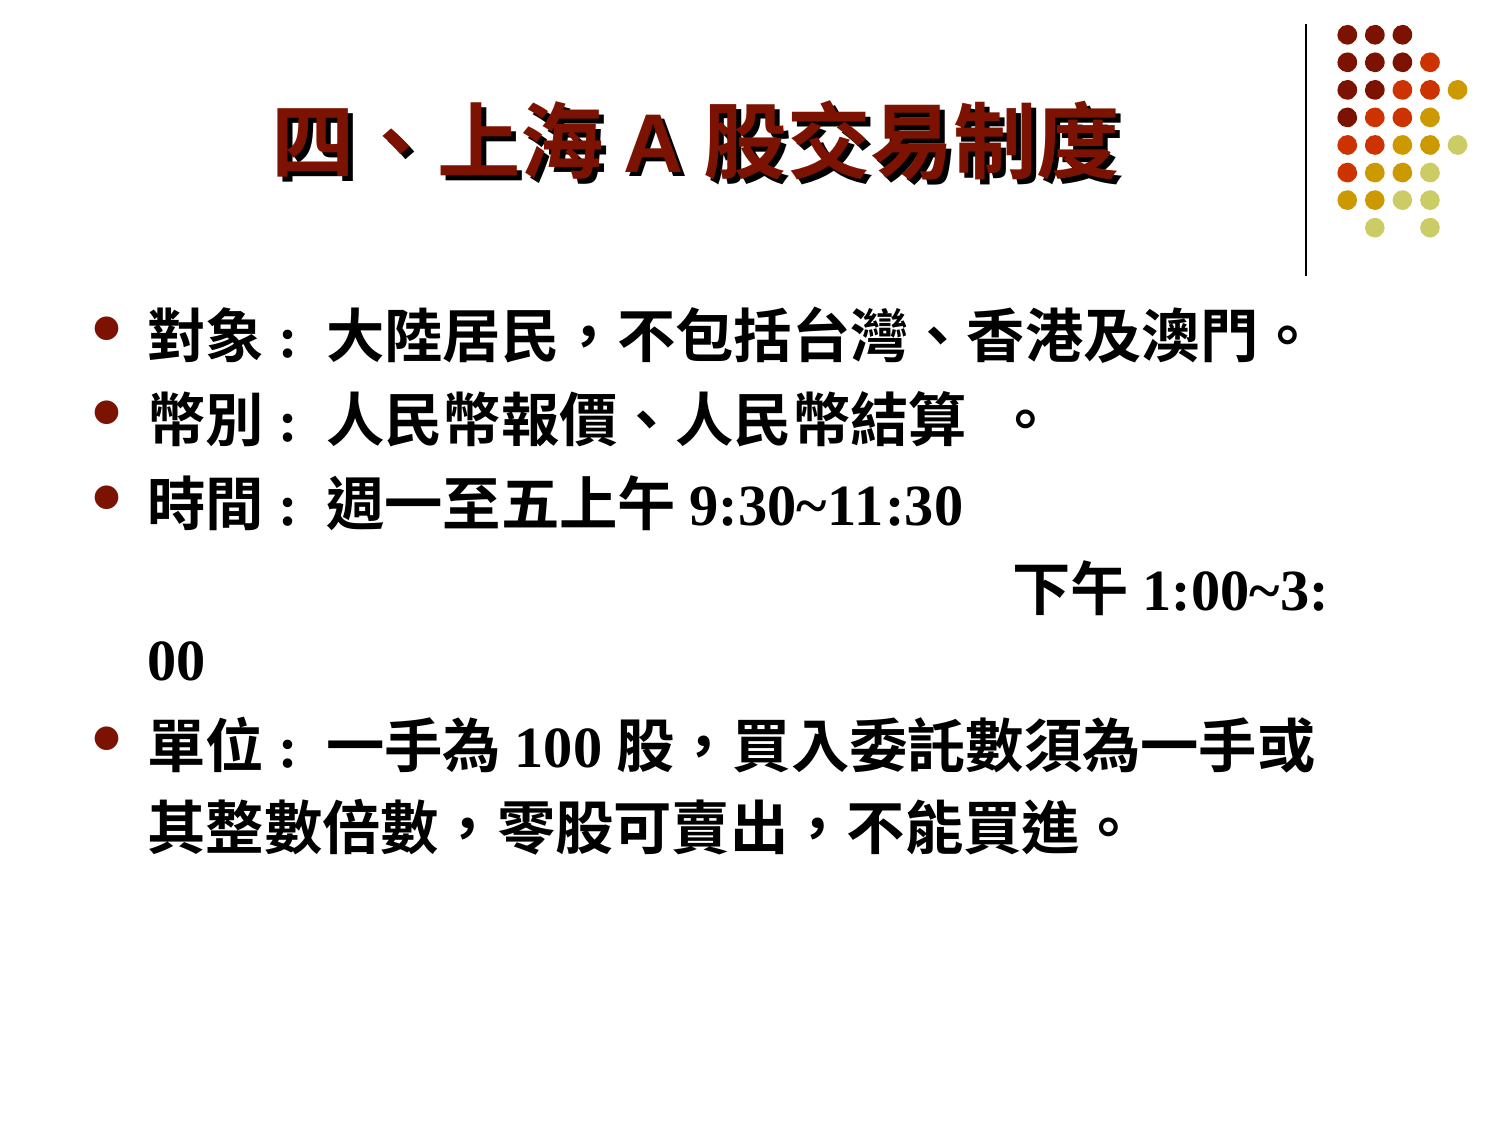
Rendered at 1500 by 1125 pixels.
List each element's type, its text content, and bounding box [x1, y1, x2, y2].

title 四、上海A股交易制度 [76, 66, 1315, 198]
list 對象: 大陸居民，不包括台灣、香港及澳門。 幣別: 人民幣報價、人民幣結算 。 時間: 週一至五上午9:30~11:30 下午1:00~3:00 單位: 一手為100股，買入委託數須為一手或其整數倍數，零股可賣出，不能買進。 [76, 291, 1353, 905]
